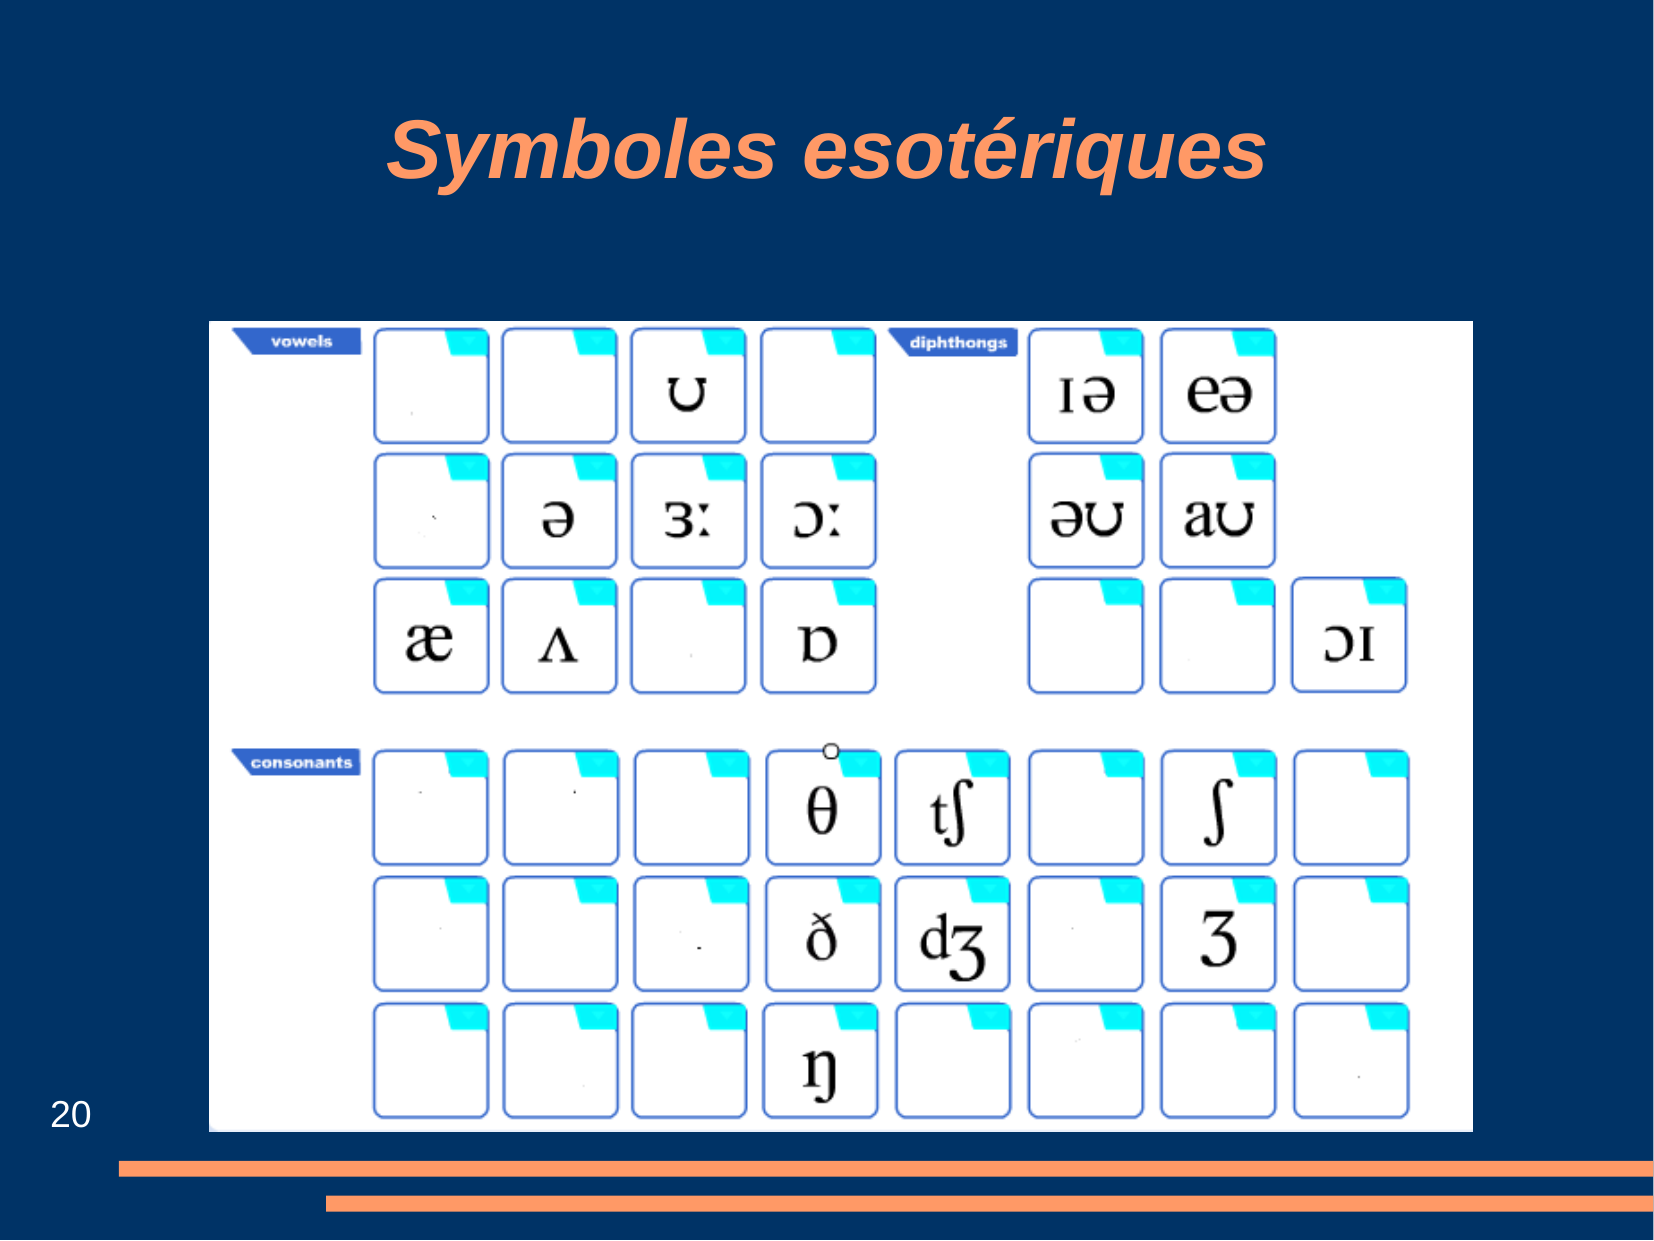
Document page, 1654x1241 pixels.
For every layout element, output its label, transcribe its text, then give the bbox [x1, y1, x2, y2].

picture [209, 321, 1473, 1132]
title Symboles esotériques [121, 46, 1534, 254]
